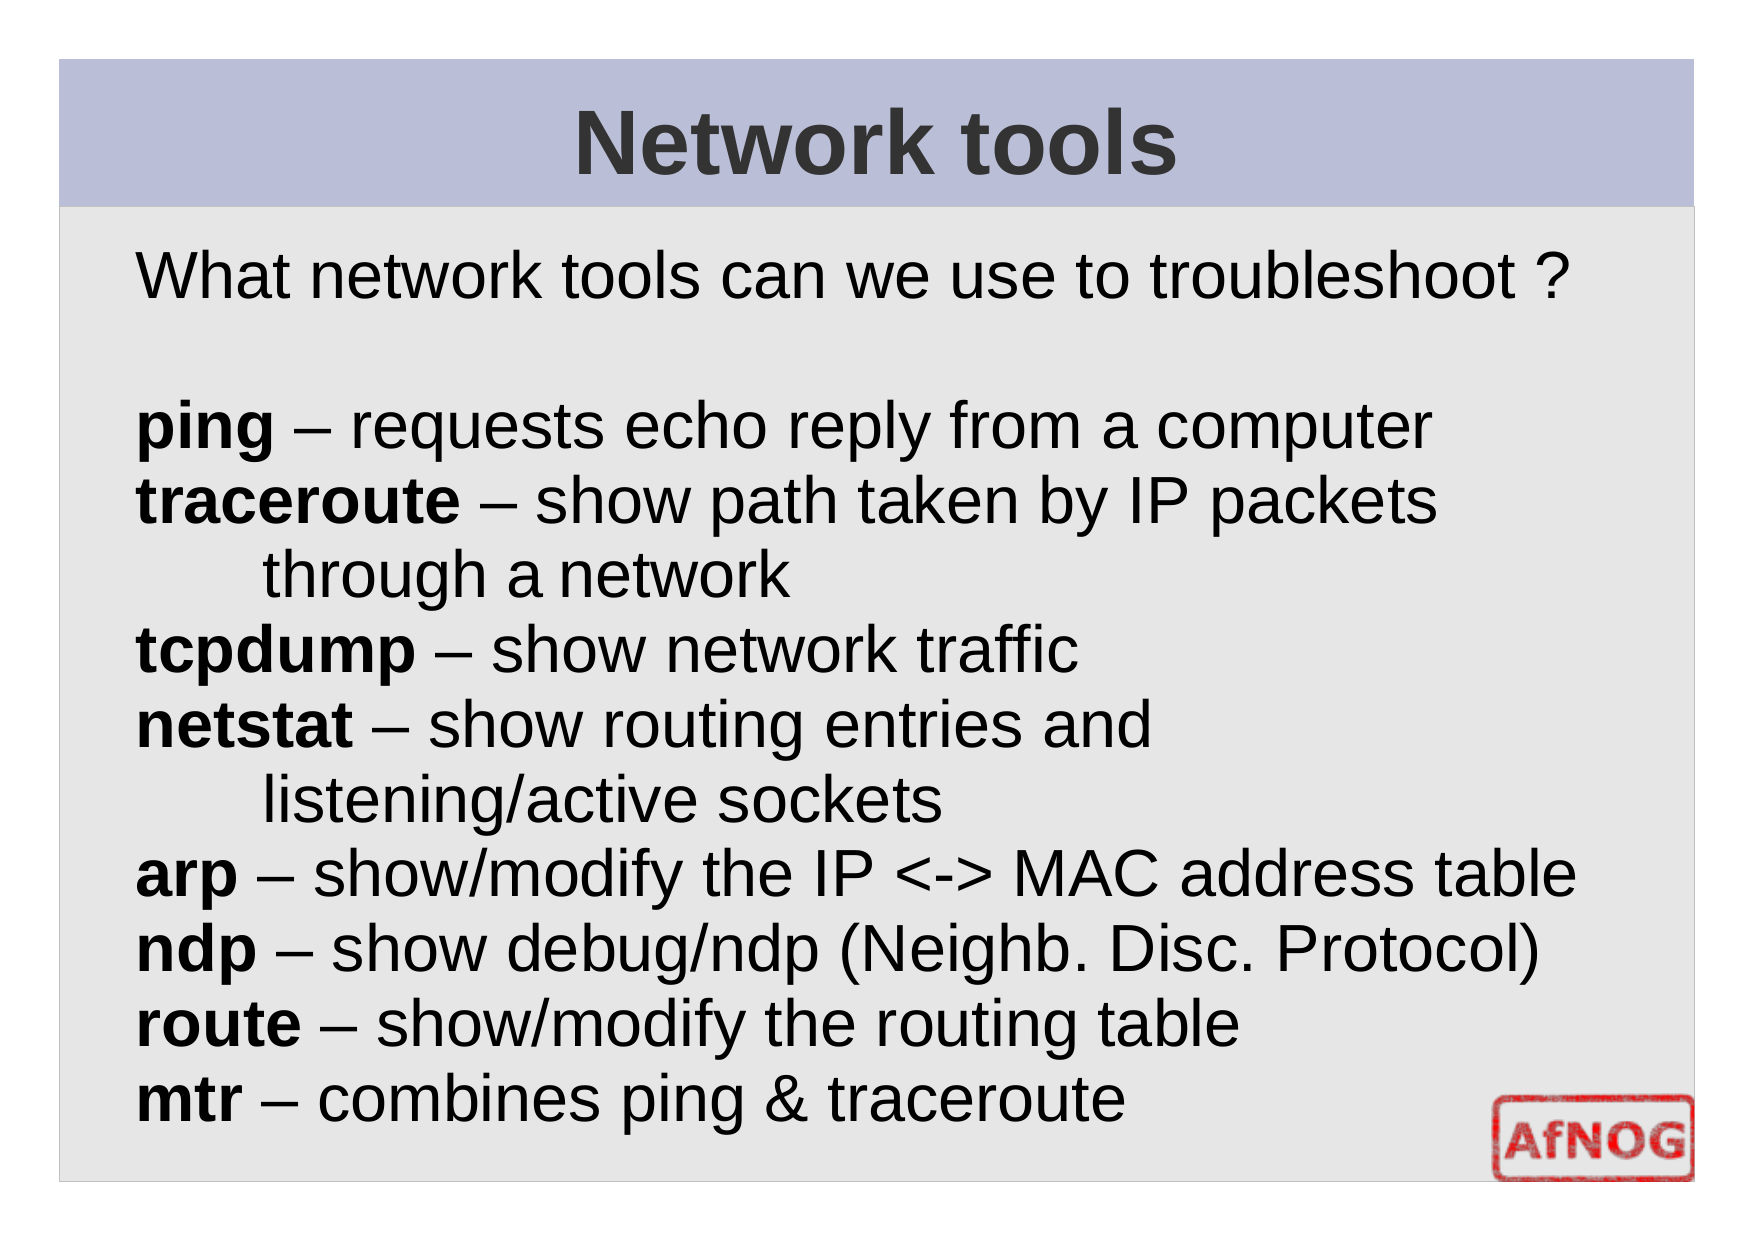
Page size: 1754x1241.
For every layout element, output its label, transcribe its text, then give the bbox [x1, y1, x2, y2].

list What network tools can we use to troubleshoot ? ping – requests echo reply from a computer traceroute – show path taken by IP packets through a network tcpdump – show network traffic netstat – show routing entries and listening/active sockets arp – show/modify the IP <-> MAC address table ndp – show debug/ndp (Neighb. Disc. Protocol) route – show/modify the routing table mtr – combines ping & traceroute [118, 238, 1654, 1157]
picture [1490, 1092, 1695, 1182]
title Network tools [59, 48, 1695, 237]
